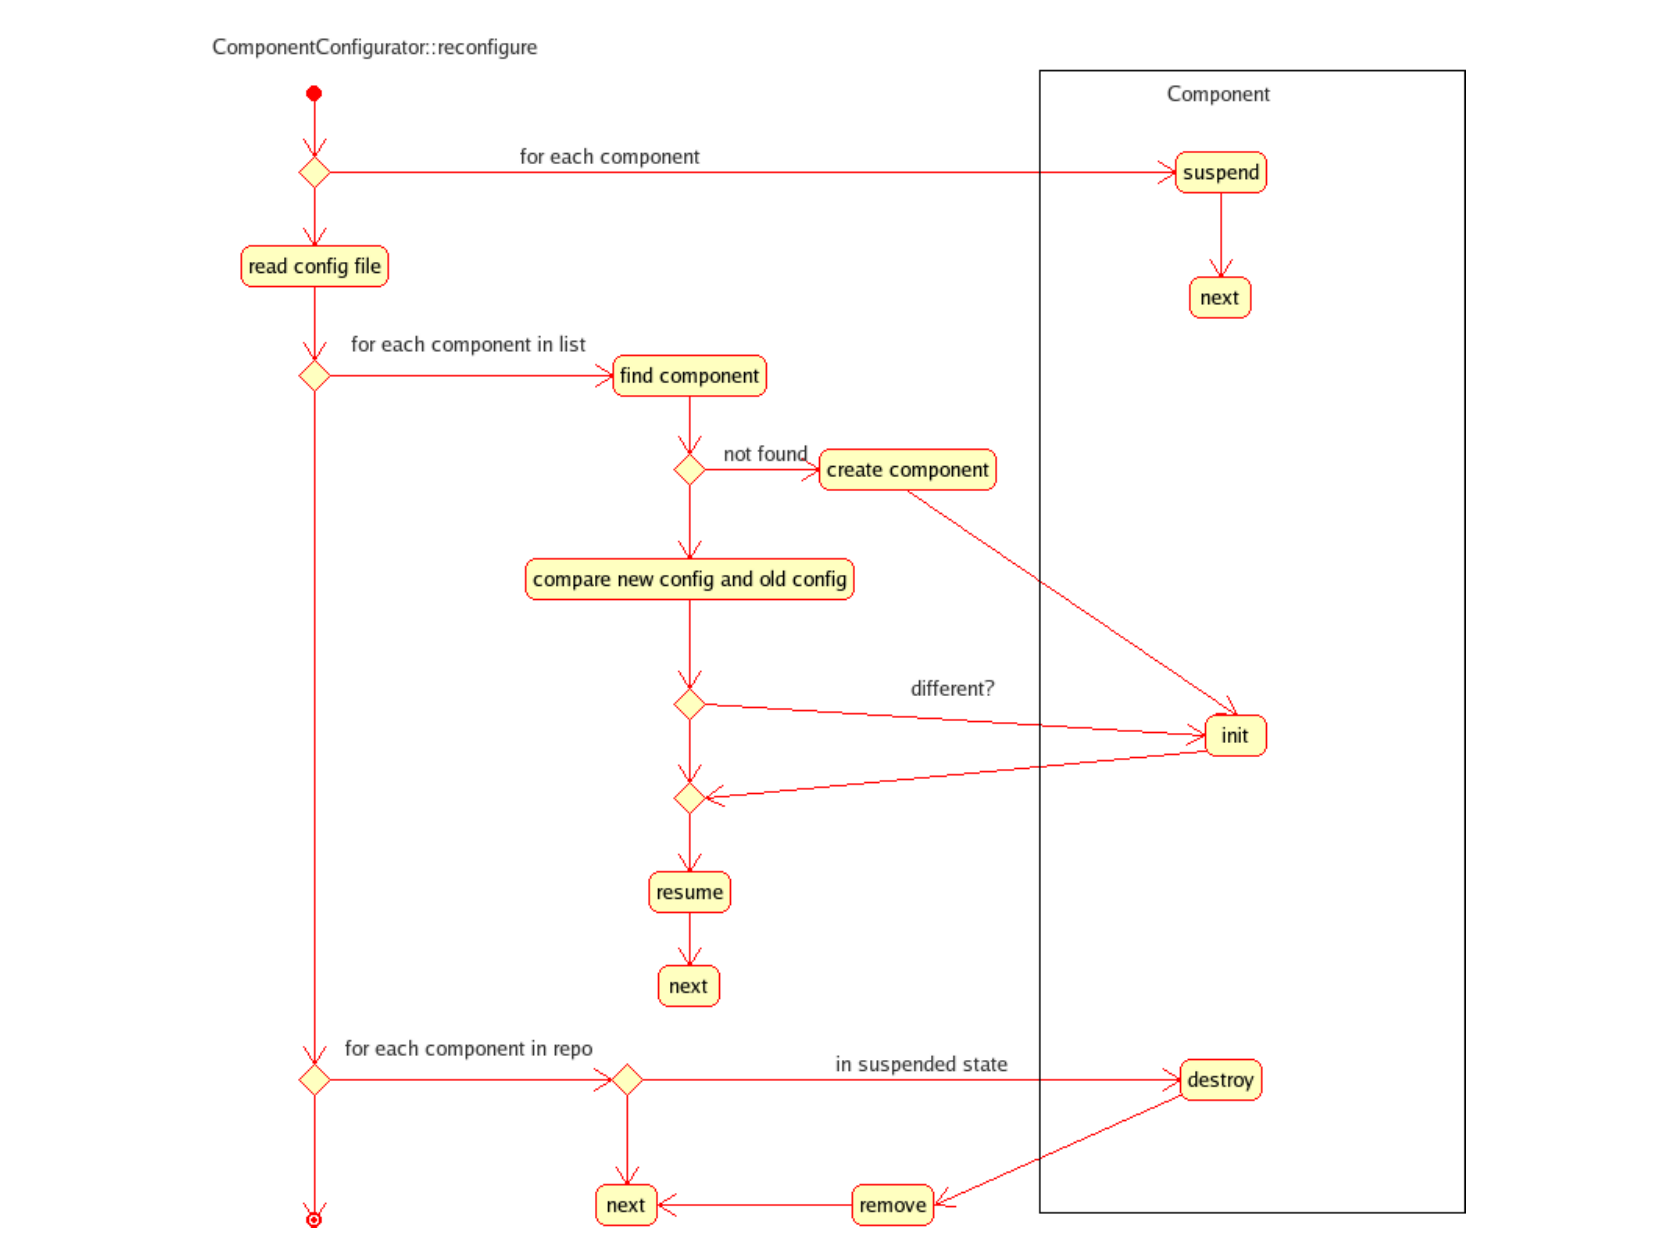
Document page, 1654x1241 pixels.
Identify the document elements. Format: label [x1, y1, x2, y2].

picture [208, 31, 1466, 1228]
